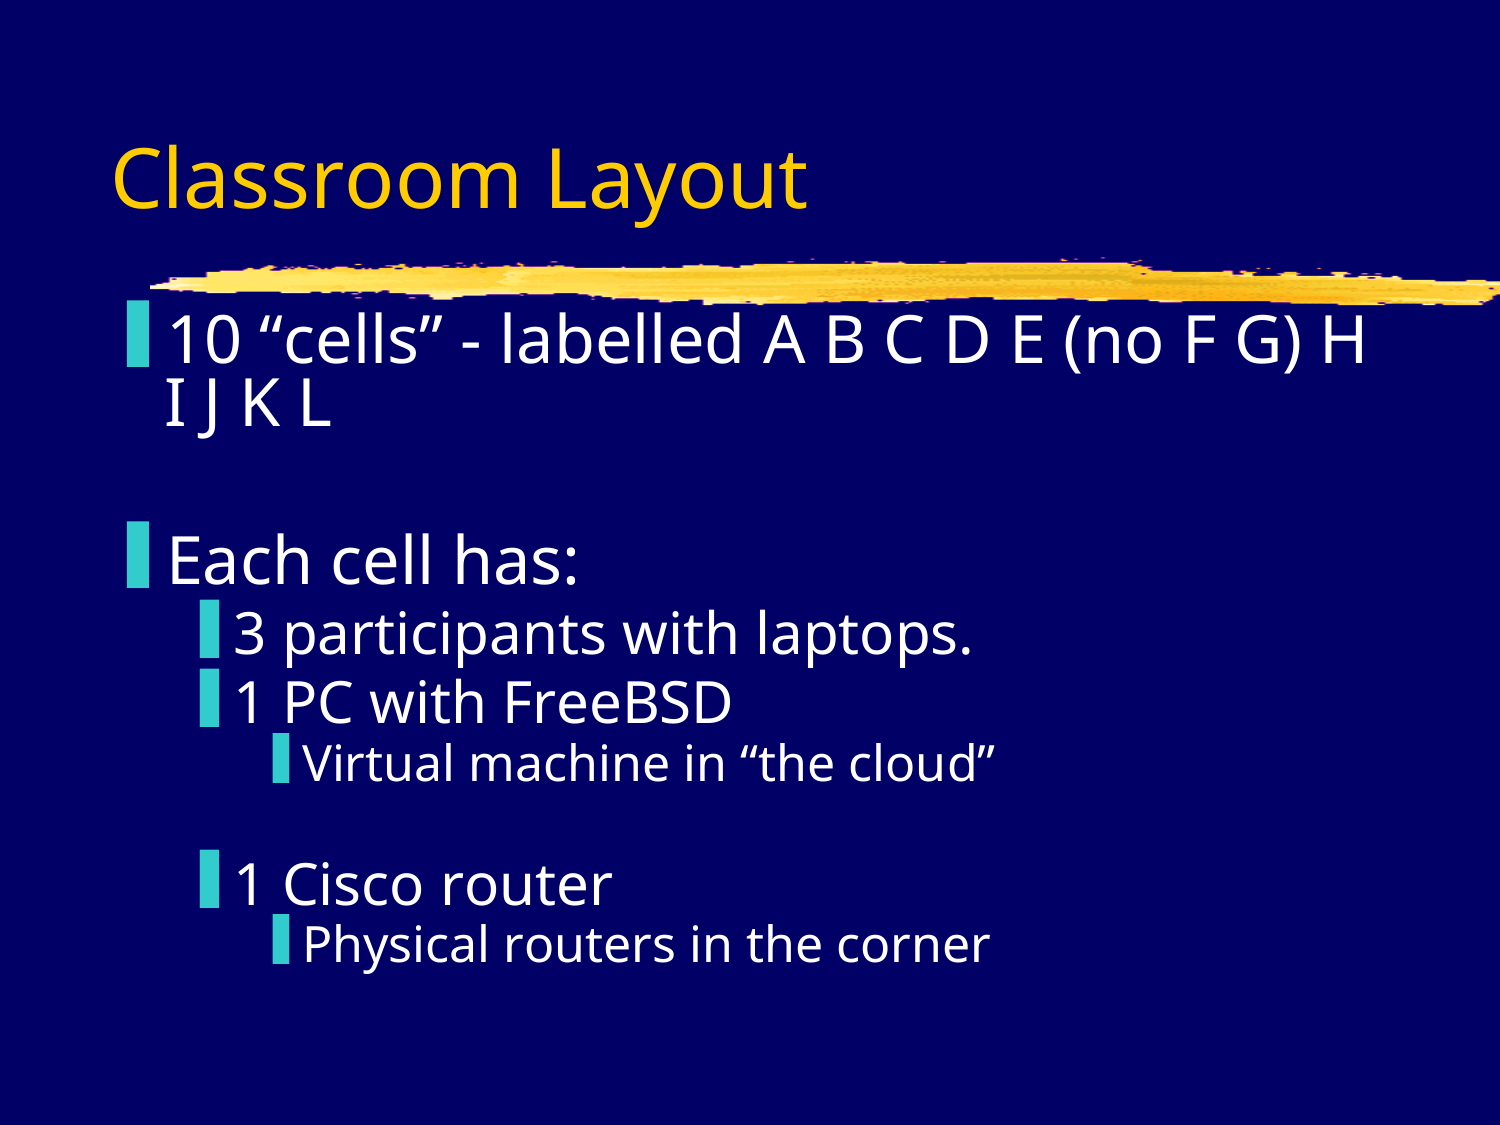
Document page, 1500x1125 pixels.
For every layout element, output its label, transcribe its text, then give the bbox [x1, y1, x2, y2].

picture [150, 252, 1500, 316]
title Classroom Layout [110, 78, 1391, 297]
list 10 “cells” - labelled A B C D E (no F G) H I J K L Each cell has: 3 participants with laptops. 1 PC with FreeBSD Virtual machine in “the cloud” 1 Cisco router Physical routers in the corner [110, 312, 1391, 1118]
